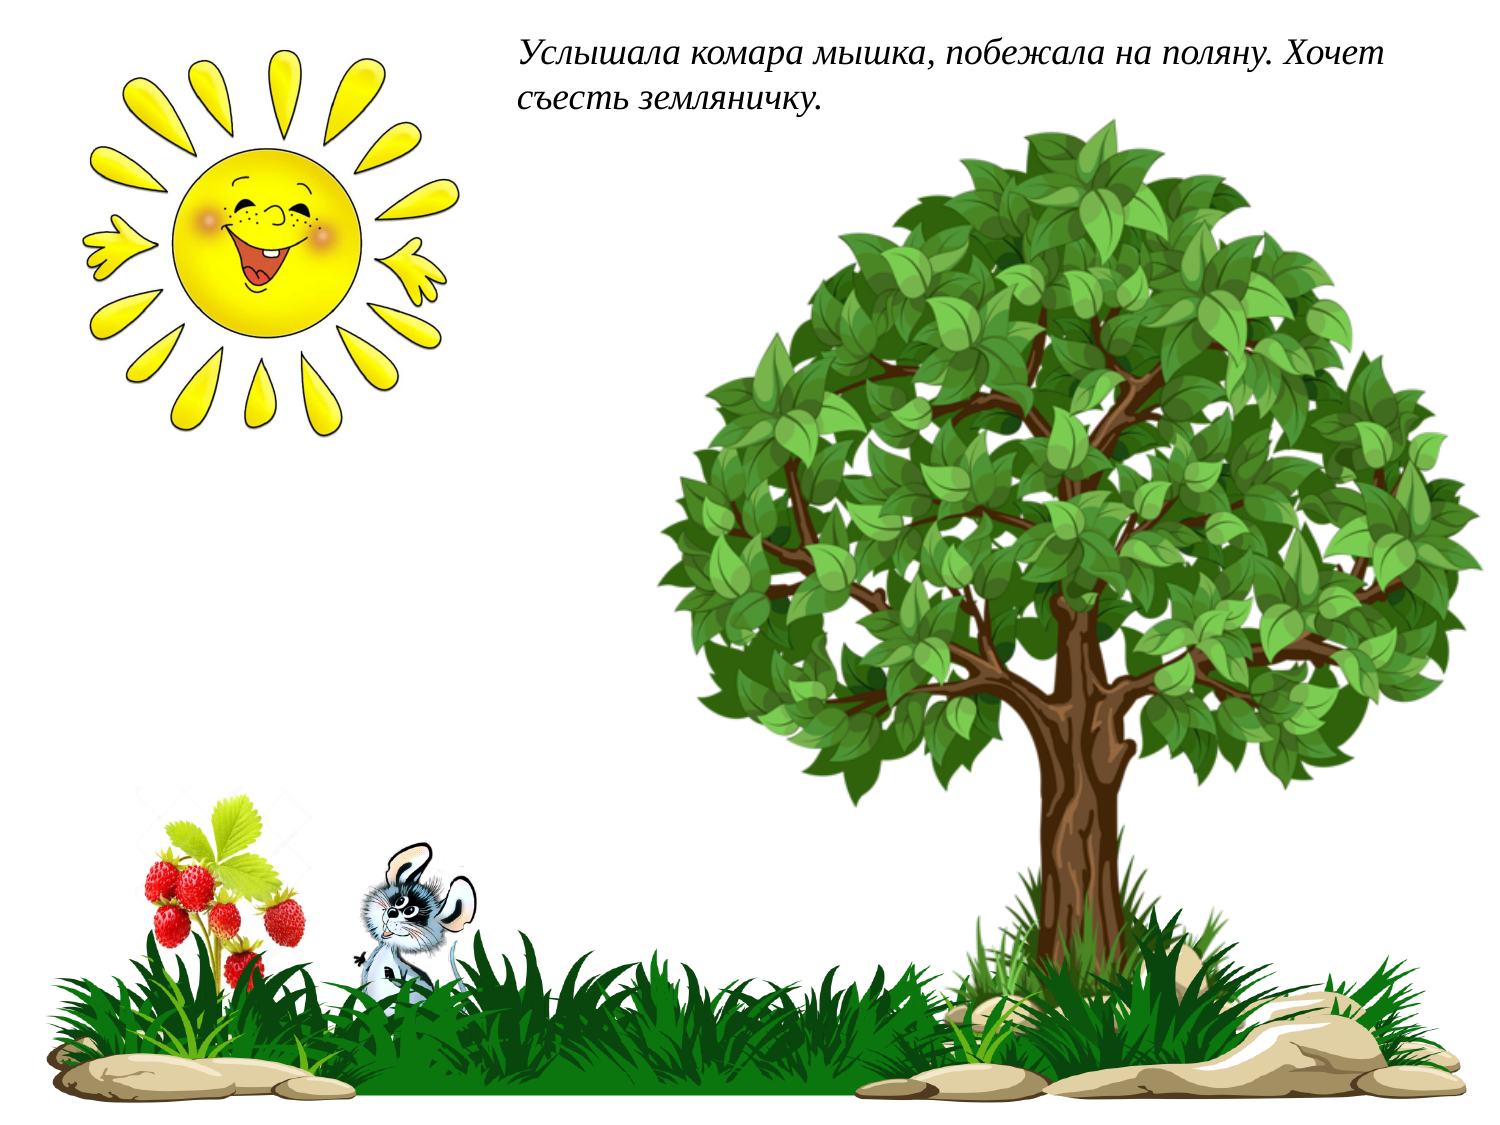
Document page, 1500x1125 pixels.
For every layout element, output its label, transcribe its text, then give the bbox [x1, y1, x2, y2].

picture [23, 101, 1500, 1106]
picture [64, 42, 467, 445]
text_box Услышала комара мышка, побежала на поляну. Хочет съесть земляничку. [502, 19, 1423, 214]
